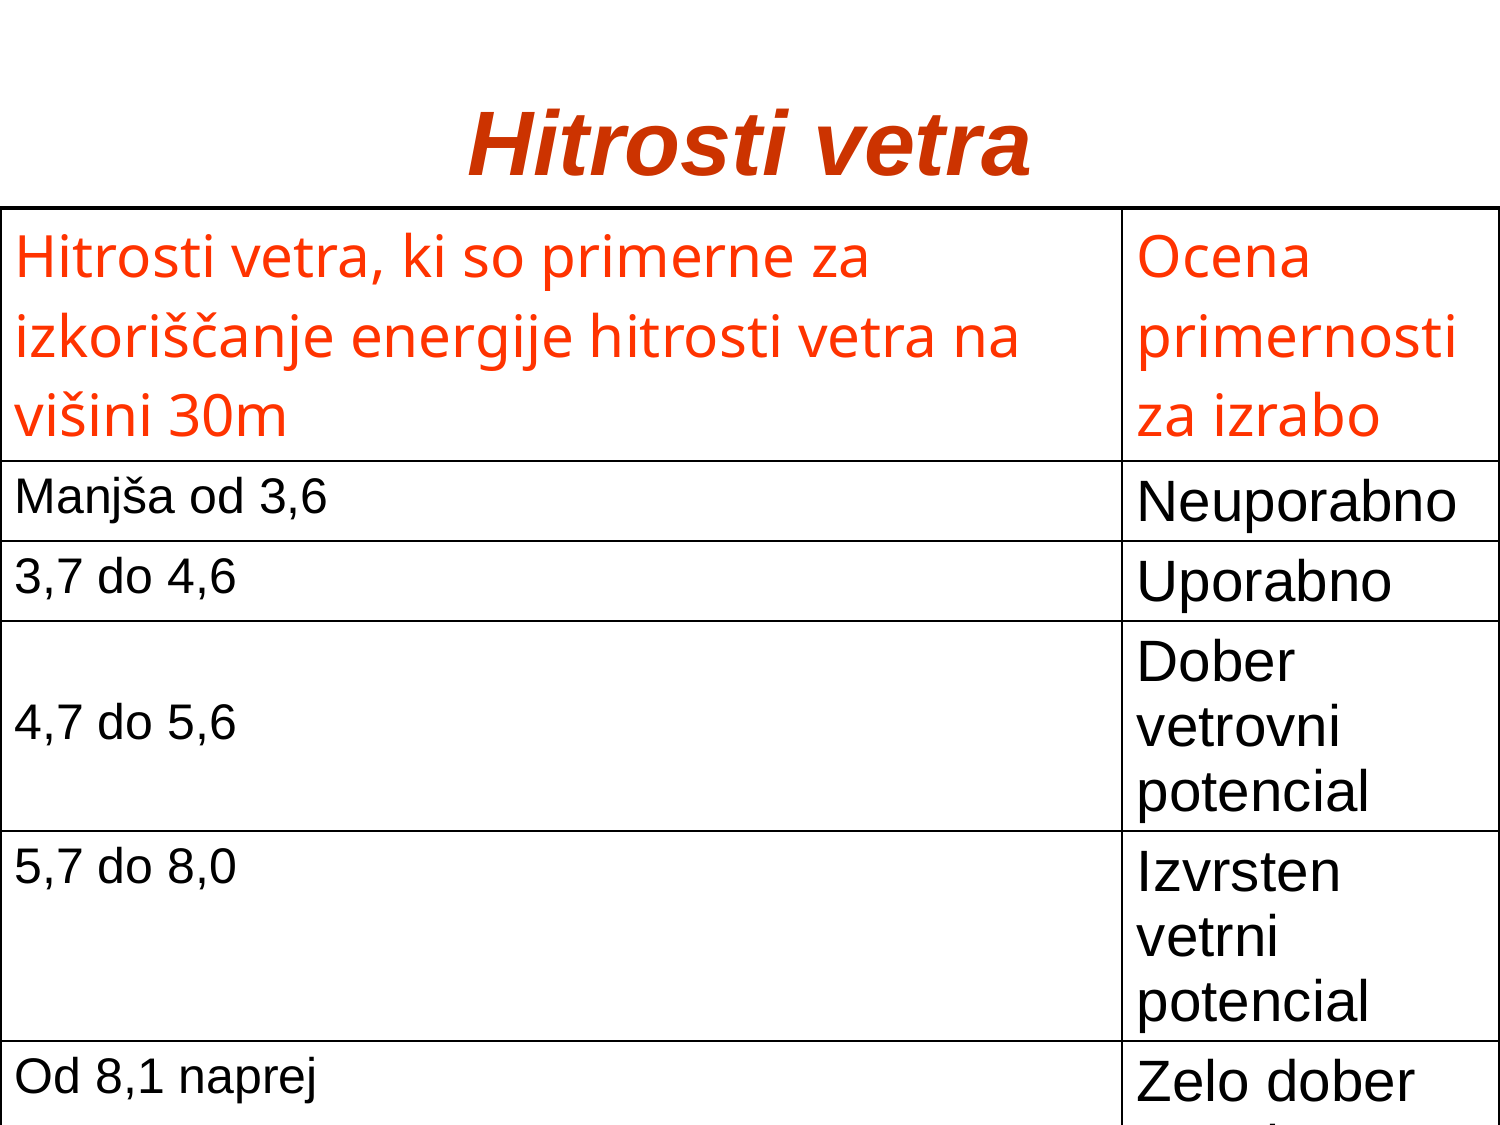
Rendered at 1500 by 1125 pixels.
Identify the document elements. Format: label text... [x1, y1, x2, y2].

table_cell Izvrsten vetrni potencial [1123, 832, 1498, 1040]
table_cell Zelo dober vetrni potencial [1123, 1042, 1498, 1125]
table_cell Dober vetrovni potencial [1123, 622, 1498, 830]
table_cell 5,7 do 8,0 [2, 832, 1121, 1040]
table_cell Od 8,1 naprej [2, 1042, 1121, 1125]
table_header Hitrosti vetra, ki so primerne za izkoriščanje energije hitrosti vetra na višini 30m [2, 210, 1121, 460]
table_cell 4,7 do 5,6 [2, 622, 1121, 830]
table_cell Neuporabno [1123, 462, 1498, 540]
title Hitrosti vetra [75, 45, 1425, 206]
table_cell 3,7 do 4,6 [2, 542, 1121, 620]
table_cell Uporabno [1123, 542, 1498, 620]
table_header Ocena primernosti za izrabo [1123, 210, 1498, 460]
table_cell Manjša od 3,6 [2, 462, 1121, 540]
